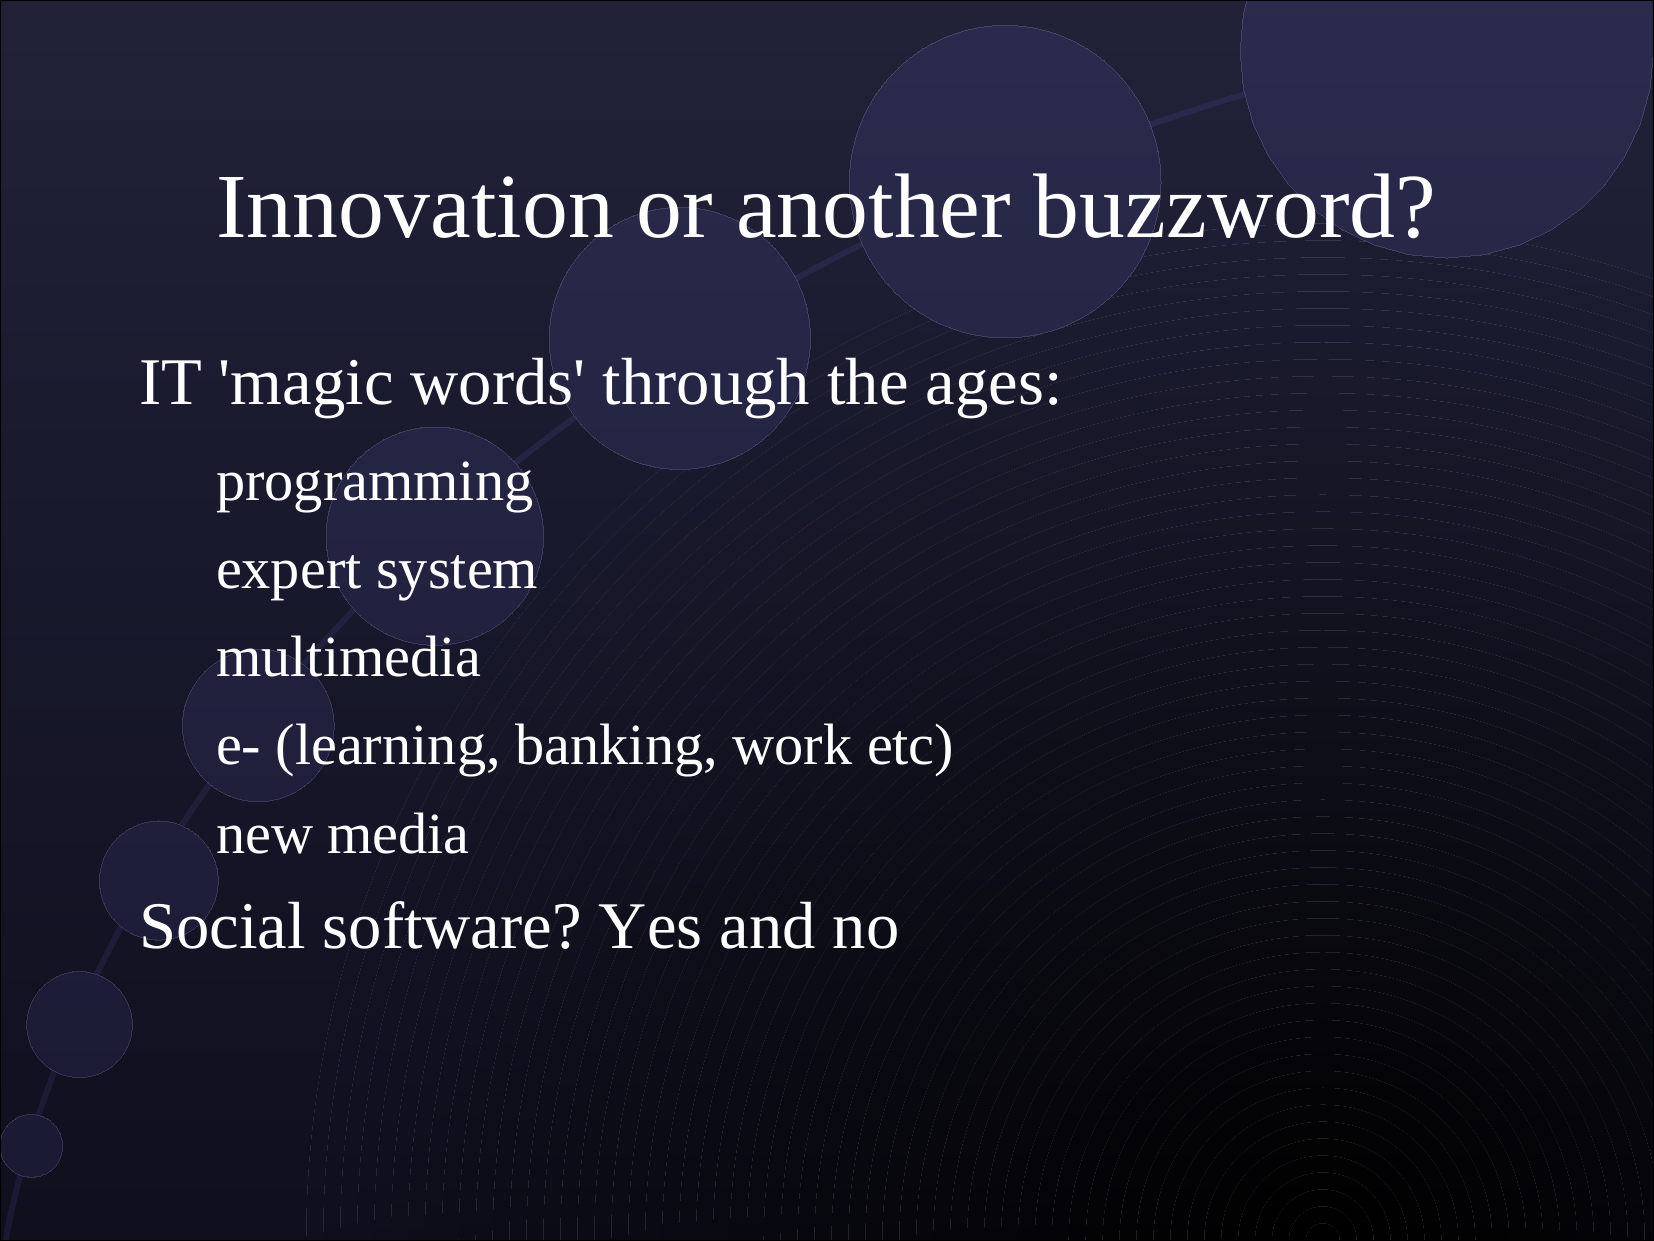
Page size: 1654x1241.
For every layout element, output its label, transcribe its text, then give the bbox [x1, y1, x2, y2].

list IT 'magic words' through the ages: programming expert system multimedia e- (learning, banking, work etc) new media Social software? Yes and no [121, 344, 1534, 1127]
title Innovation or another buzzword? [121, 102, 1534, 311]
